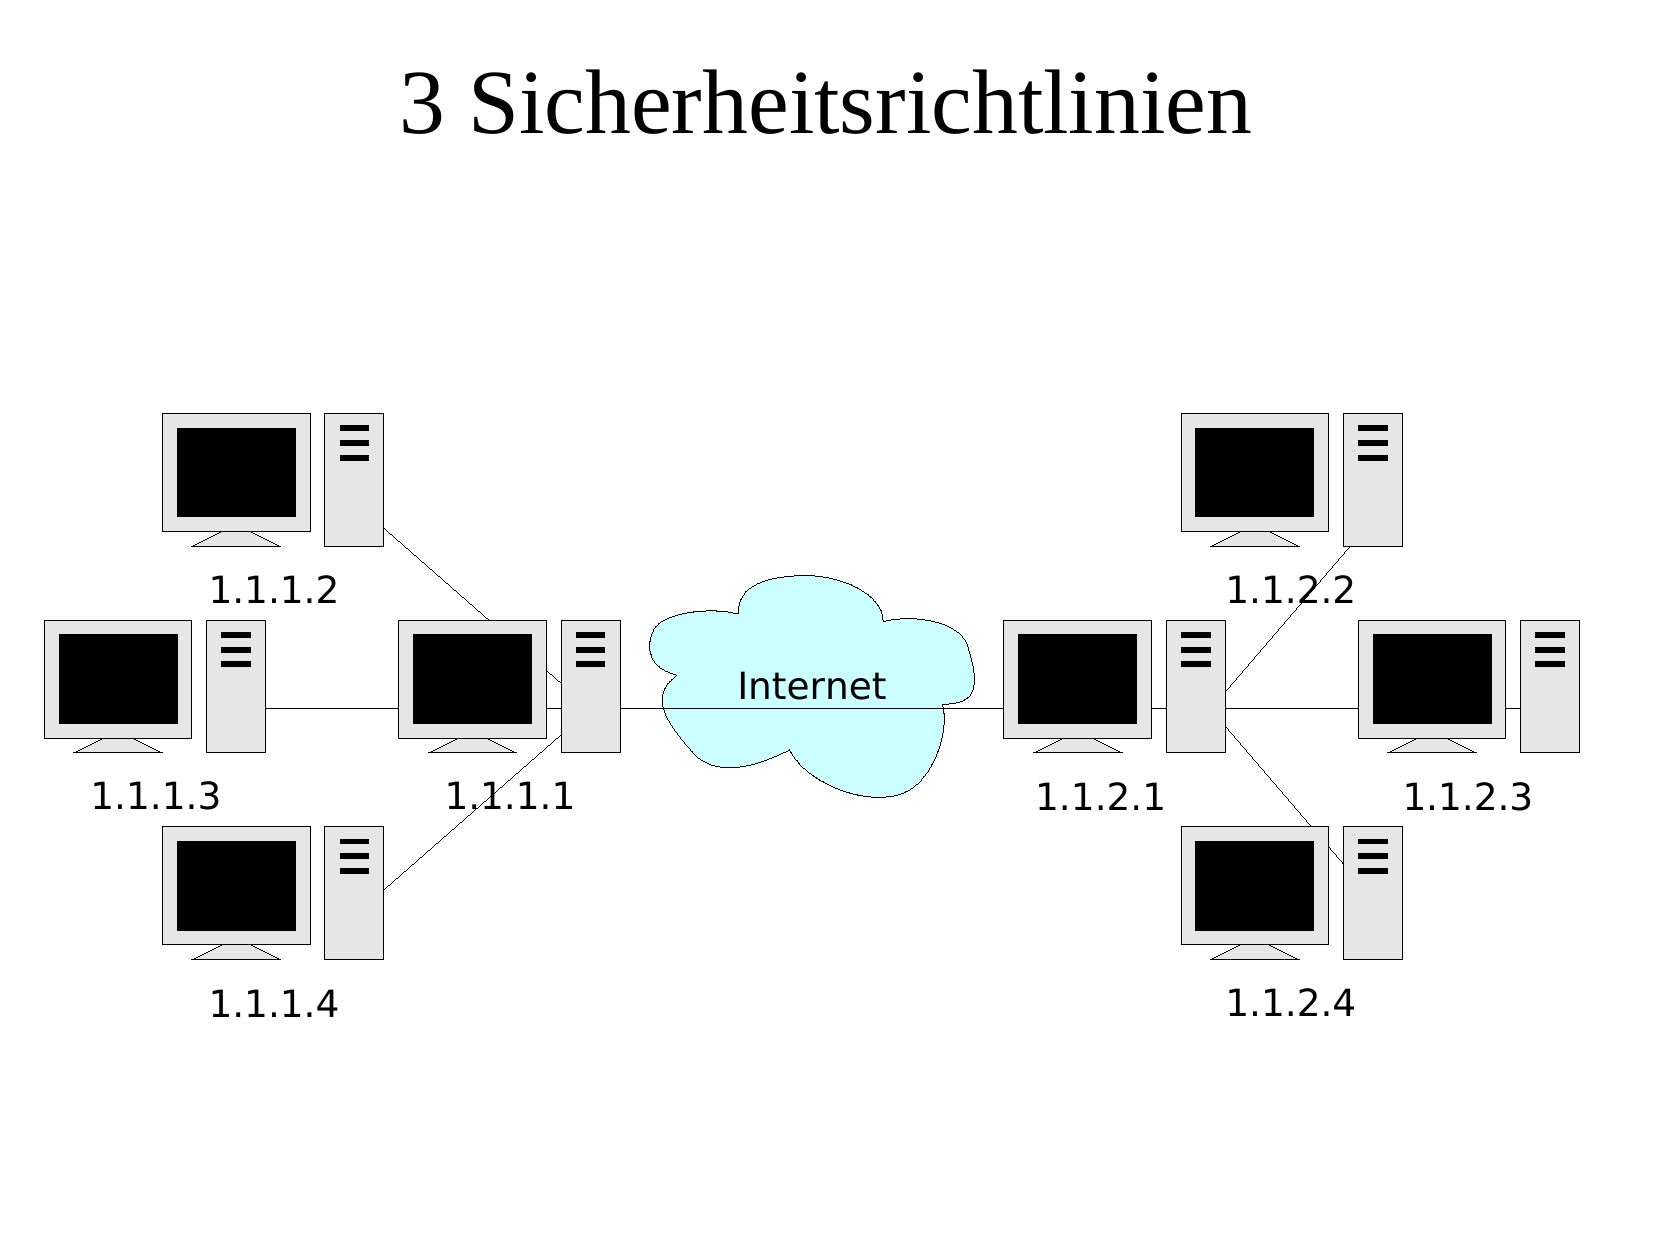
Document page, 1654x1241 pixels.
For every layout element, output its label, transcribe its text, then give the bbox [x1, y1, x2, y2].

text_box [162, 826, 311, 960]
text_box [1358, 620, 1506, 753]
text_box 1.1.1.3 [75, 767, 235, 827]
text_box [1520, 620, 1580, 753]
text_box [1343, 826, 1403, 960]
text_box [1181, 826, 1329, 960]
text_box [162, 413, 311, 547]
text_box 1.1.1.1 [429, 767, 589, 827]
text_box [1166, 620, 1226, 753]
text_box [1343, 413, 1403, 547]
text_box Internet [663, 709, 945, 798]
text_box [1003, 620, 1152, 753]
text_box 1.1.2.3 [1387, 768, 1547, 827]
text_box [206, 620, 266, 753]
text_box 1.1.1.2 [193, 561, 353, 620]
text_box [324, 826, 384, 960]
title 3 Sicherheitsrichtlinien [82, 49, 1571, 257]
text_box [561, 620, 621, 753]
text_box 1.1.2.1 [1020, 768, 1180, 827]
text_box [1181, 413, 1329, 547]
text_box 1.1.2.4 [1210, 974, 1370, 1033]
text_box [324, 413, 384, 547]
text_box [44, 620, 192, 753]
text_box 1.1.1.4 [193, 975, 353, 1034]
text_box Internet [649, 575, 975, 708]
text_box 1.1.2.2 [1210, 561, 1370, 620]
text_box [398, 620, 547, 753]
